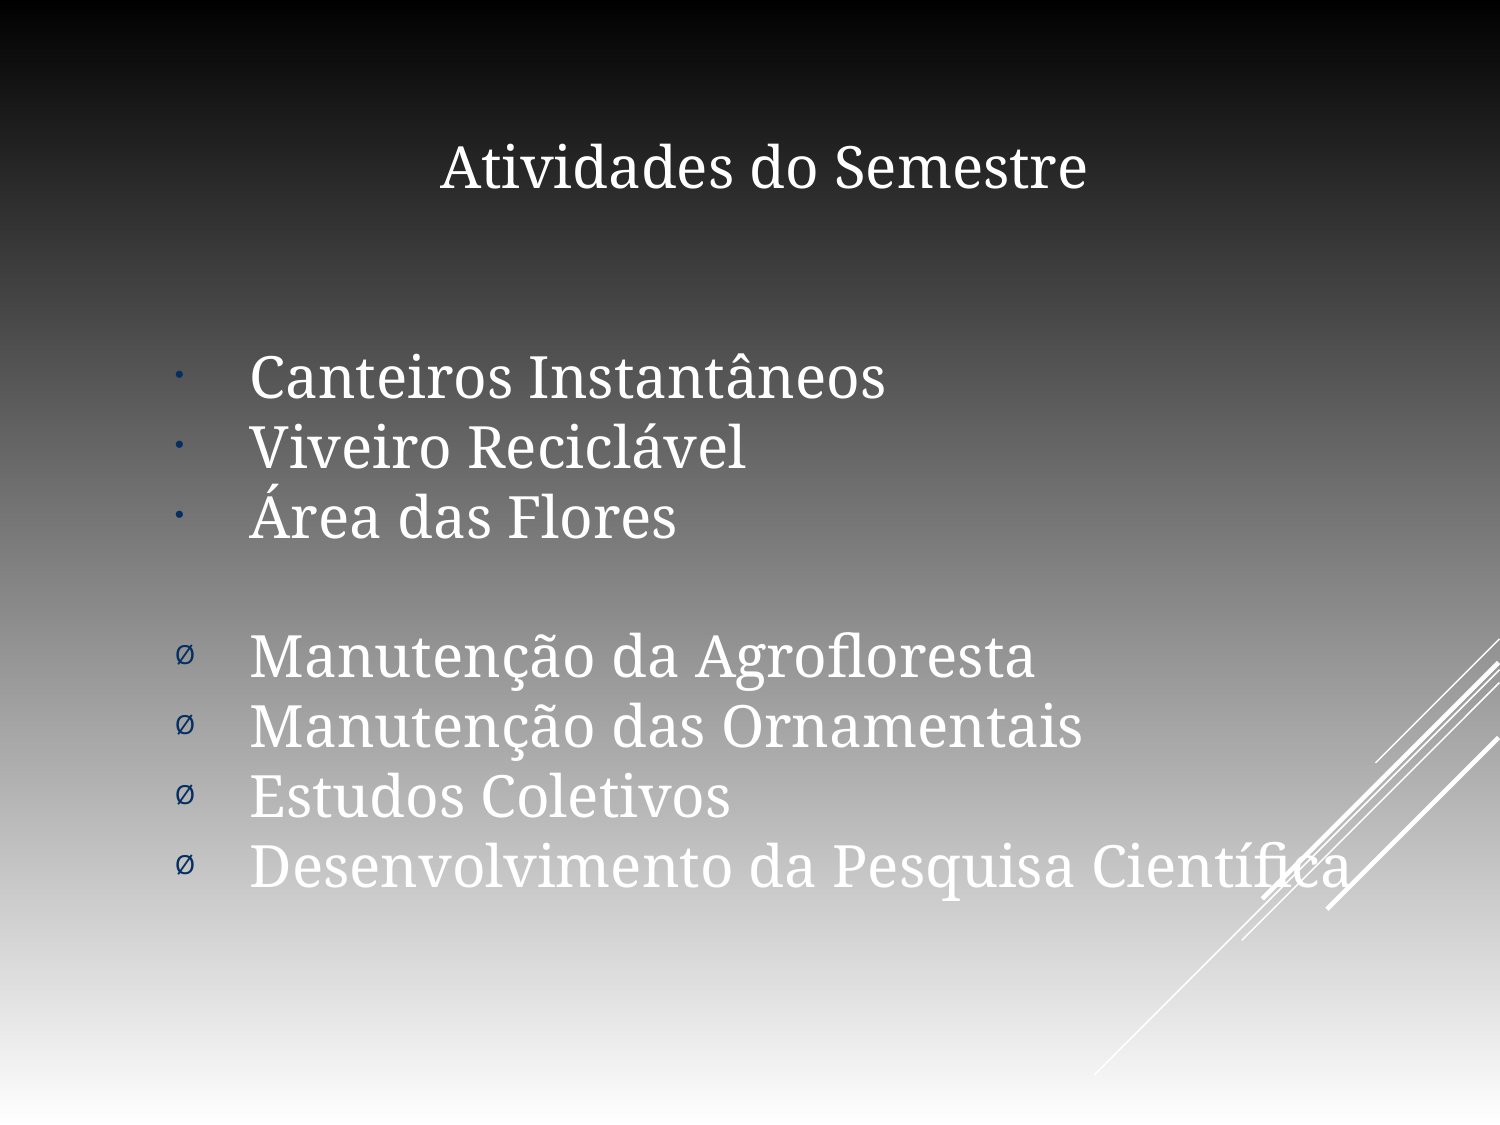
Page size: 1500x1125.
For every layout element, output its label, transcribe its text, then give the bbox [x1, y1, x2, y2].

text_box Atividades do Semestre Canteiros Instantâneos Viveiro Reciclável Área das Flores Manutenção da Agrofloresta Manutenção das Ornamentais Estudos Coletivos Desenvolvimento da Pesquisa Científica [160, 122, 1369, 908]
